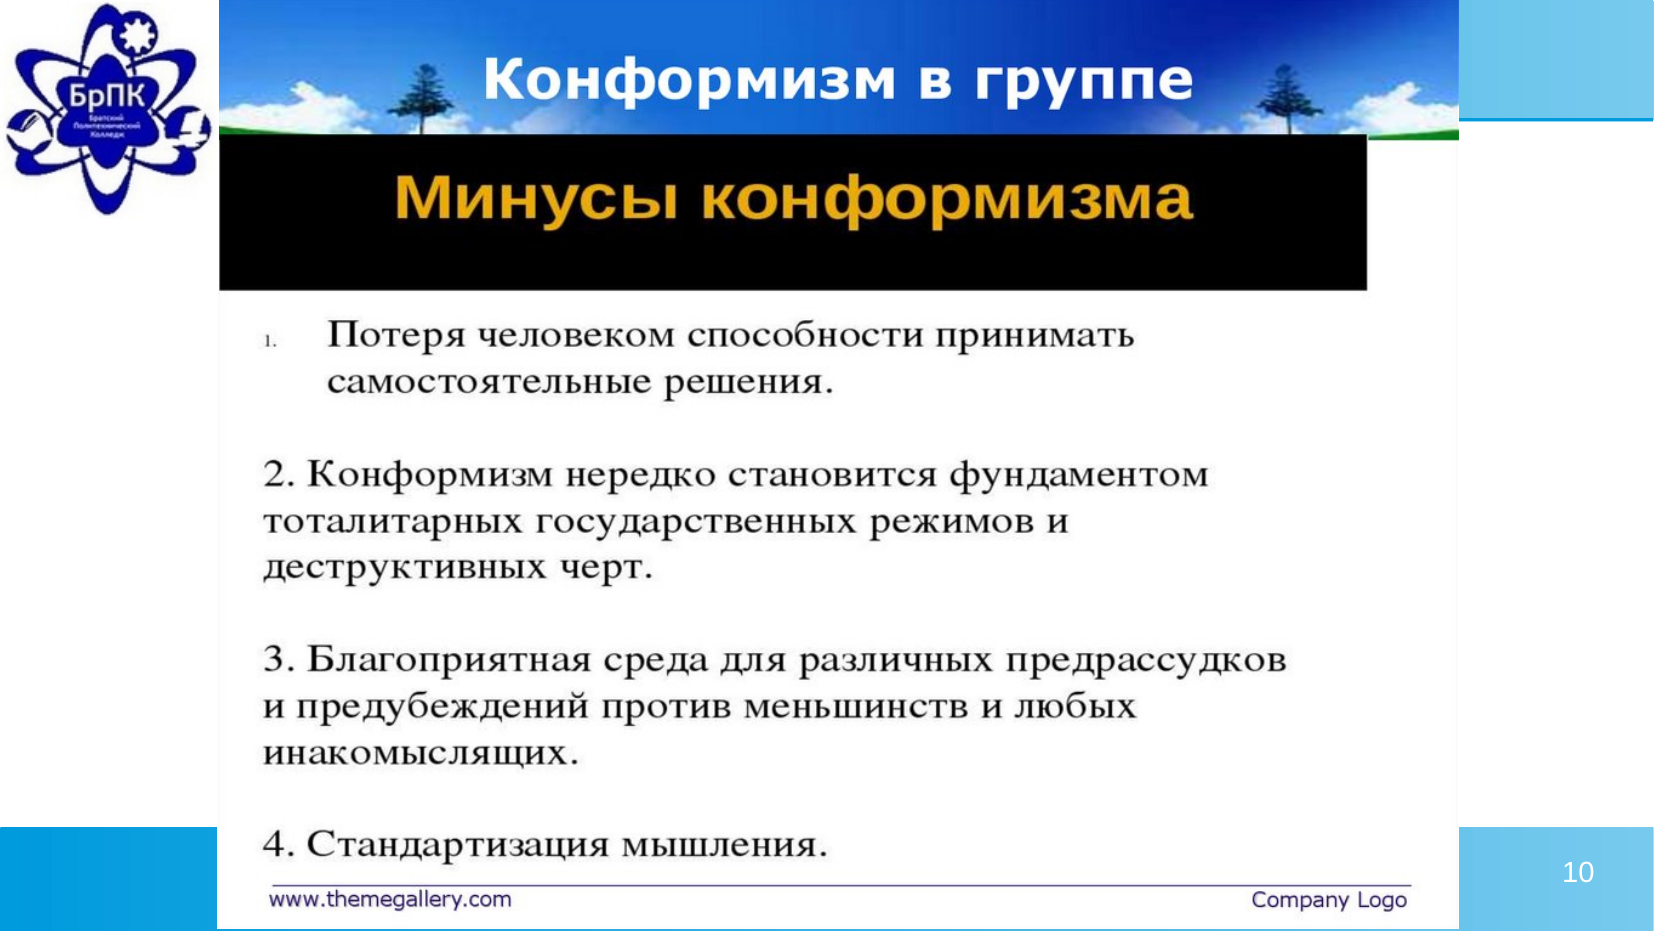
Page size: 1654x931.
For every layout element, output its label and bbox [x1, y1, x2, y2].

picture [0, 0, 1459, 929]
